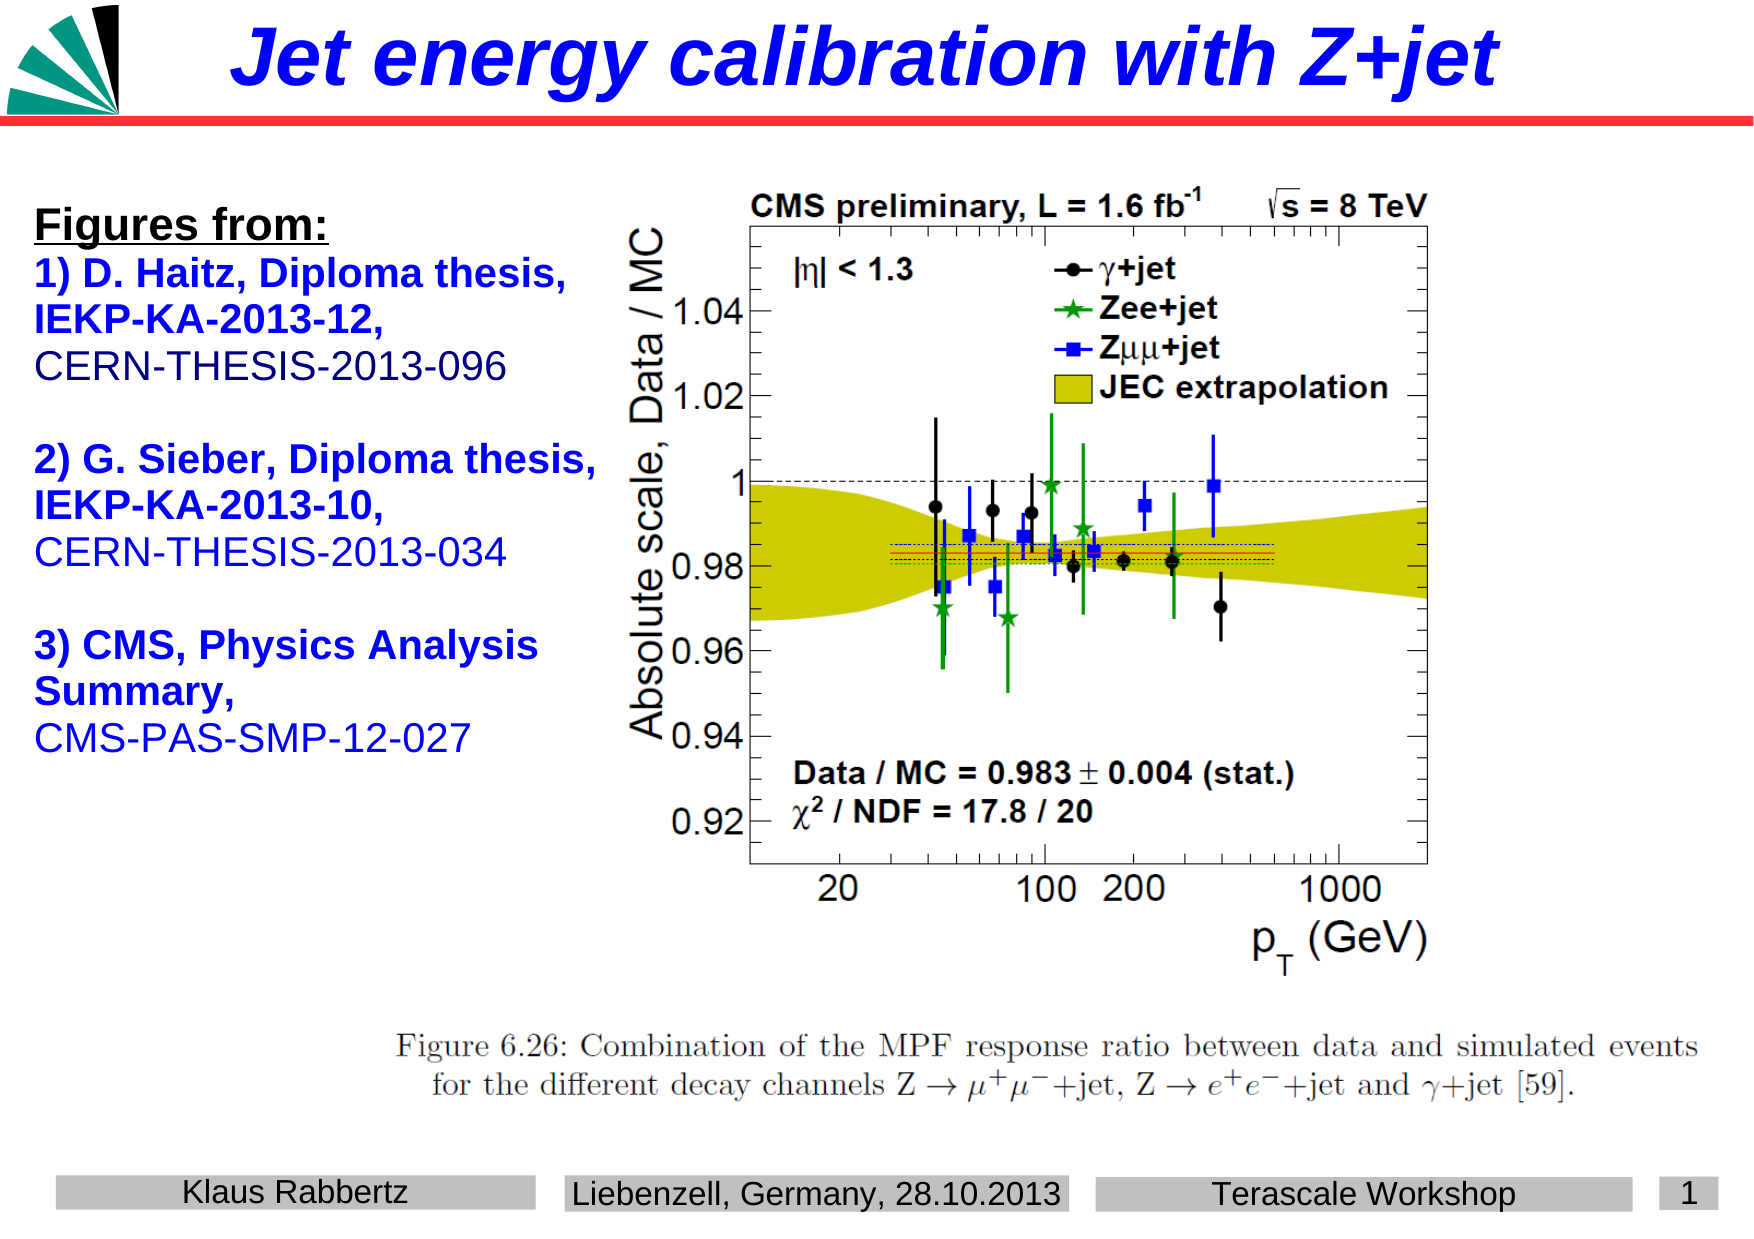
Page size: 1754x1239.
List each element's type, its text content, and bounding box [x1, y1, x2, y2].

picture [7, 5, 119, 116]
picture [389, 185, 1711, 1112]
title Jet energy calibration with Z+jet [123, 0, 1606, 114]
text_box Figures from: 1) D. Haitz, Diploma thesis, IEKP-KA-2013-12, CERN-THESIS-2013-096 2) G. Sieber, Diploma thesis, IEKP-KA-2013-10, CERN-THESIS-2013-034 3) CMS, Physics Analysis Summary, CMS-PAS-SMP-12-027 [21, 192, 609, 814]
